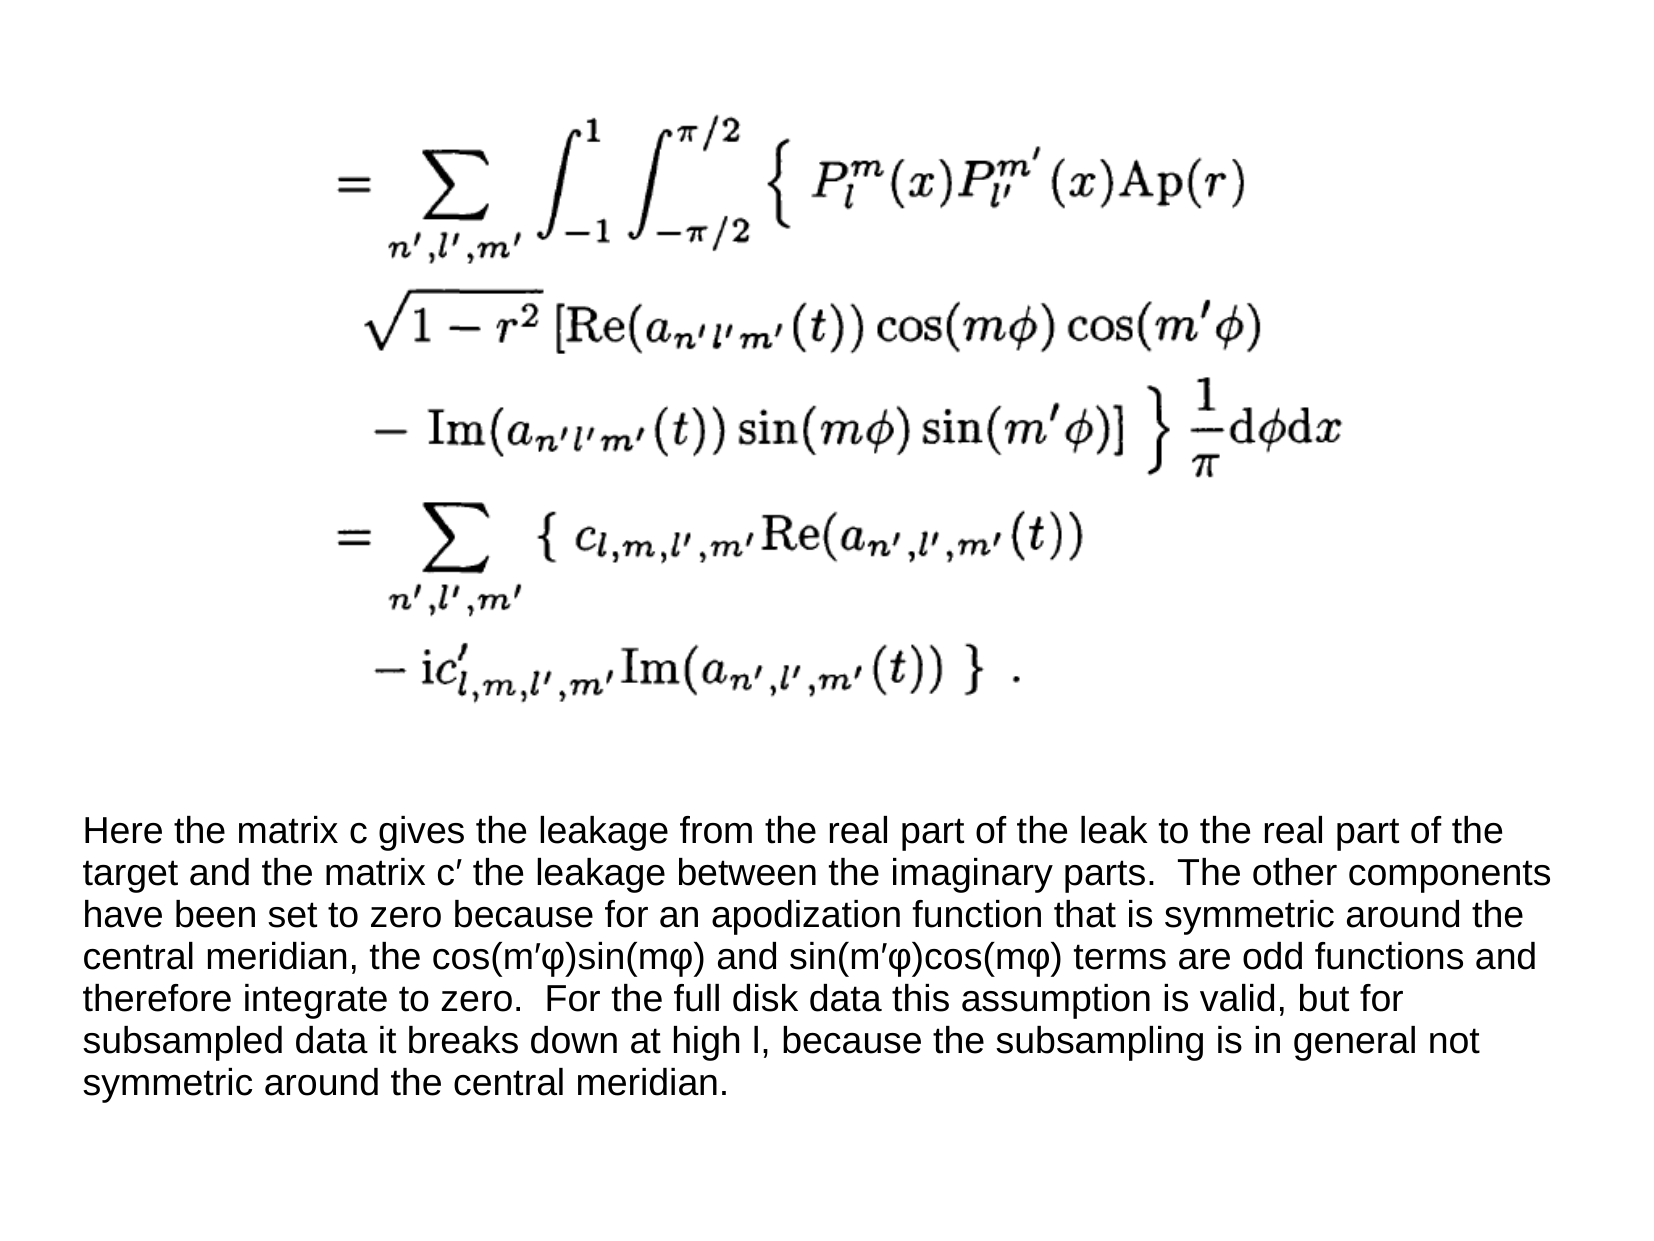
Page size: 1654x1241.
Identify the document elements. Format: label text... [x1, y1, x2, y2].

title Here the matrix c gives the leakage from the real part of the leak to the real part of the target and the matrix c′ the leakage between the imaginary parts. The other components have been set to zero because for an apodization function that is symmetric around the central meridian, the cos(m′φ)sin(mφ) and sin(m′φ)cos(mφ) terms are odd functions and therefore integrate to zero. For the full disk data this assumption is valid, but for subsampled data it breaks down at high l, because the subsampling is in general not symmetric around the central meridian. [82, 712, 1576, 1201]
picture [305, 112, 1349, 712]
